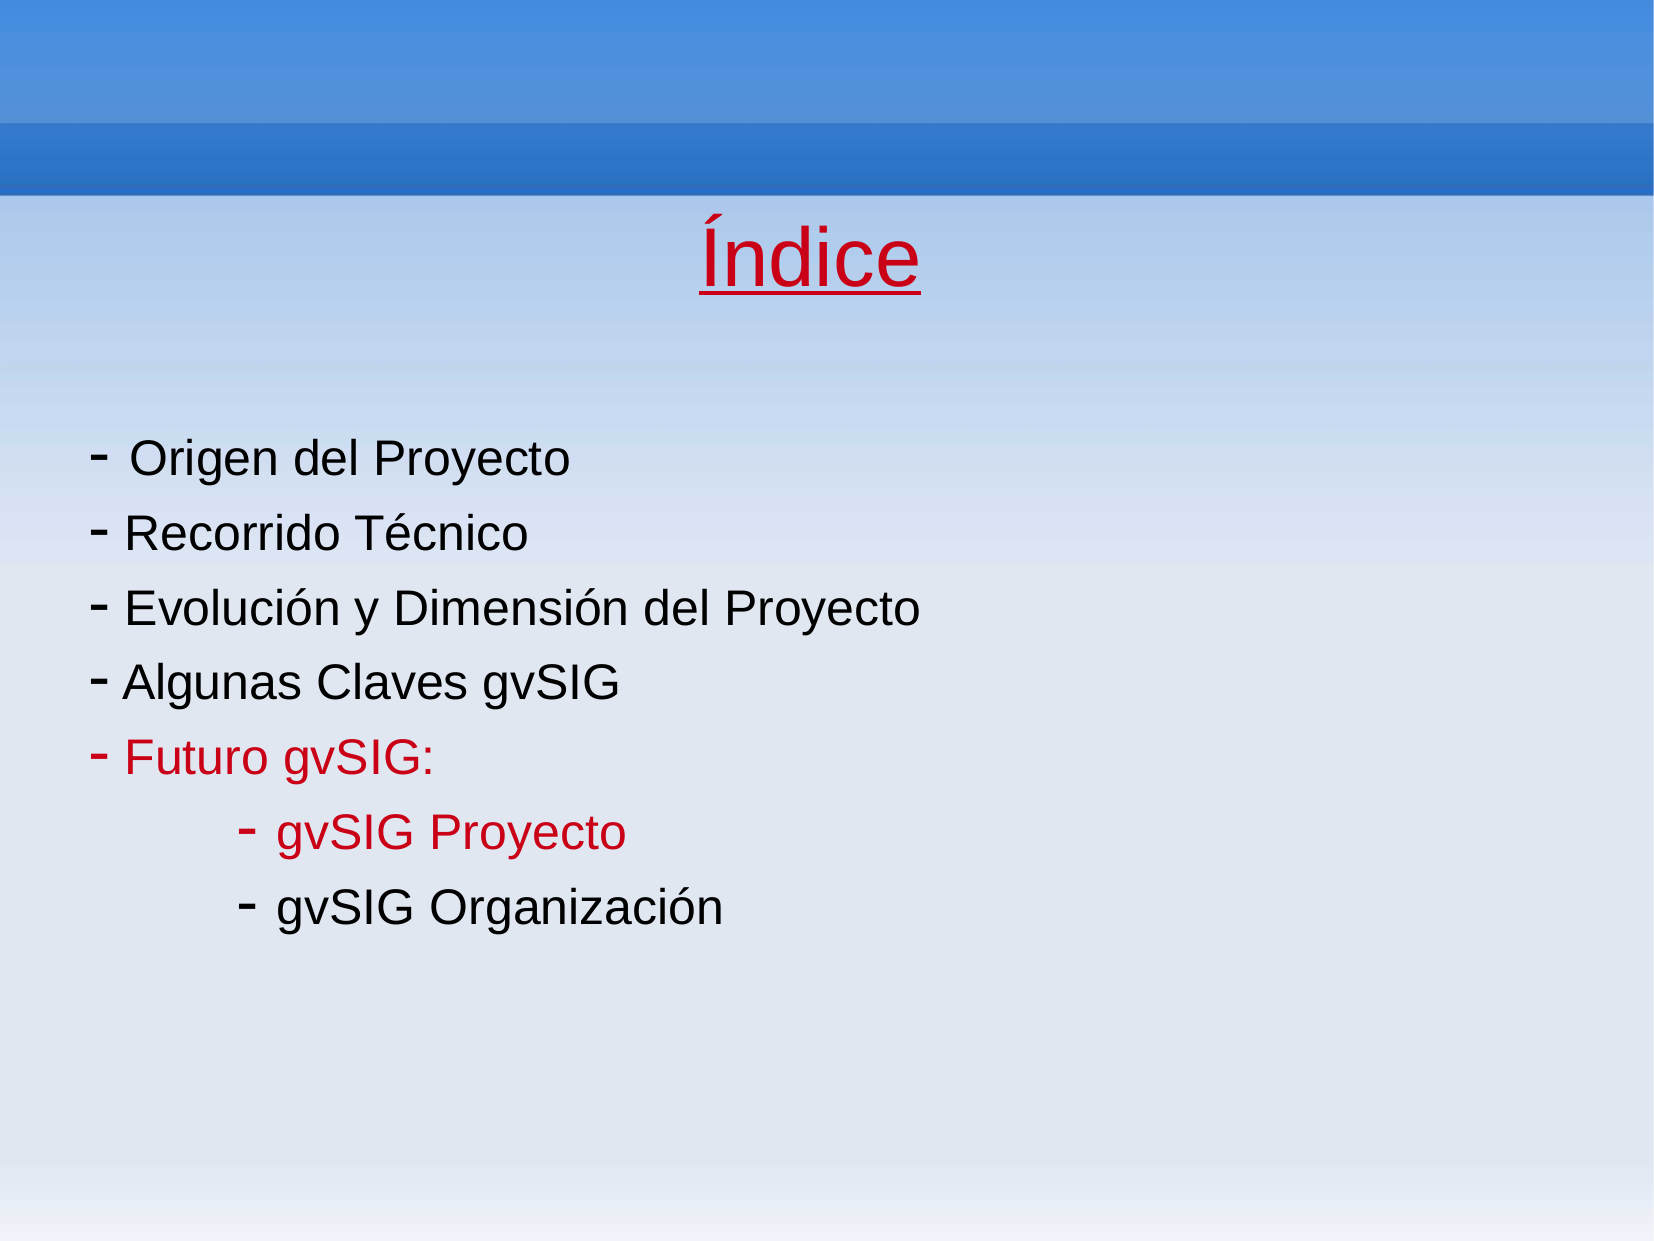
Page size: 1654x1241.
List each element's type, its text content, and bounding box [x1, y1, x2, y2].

text_box Índice - Origen del Proyecto - Recorrido Técnico - Evolución y Dimensión del Proyecto - Algunas Claves gvSIG - Futuro gvSIG: - gvSIG Proyecto - gvSIG Organización [0, 147, 1625, 1211]
picture [0, 0, 1654, 1241]
